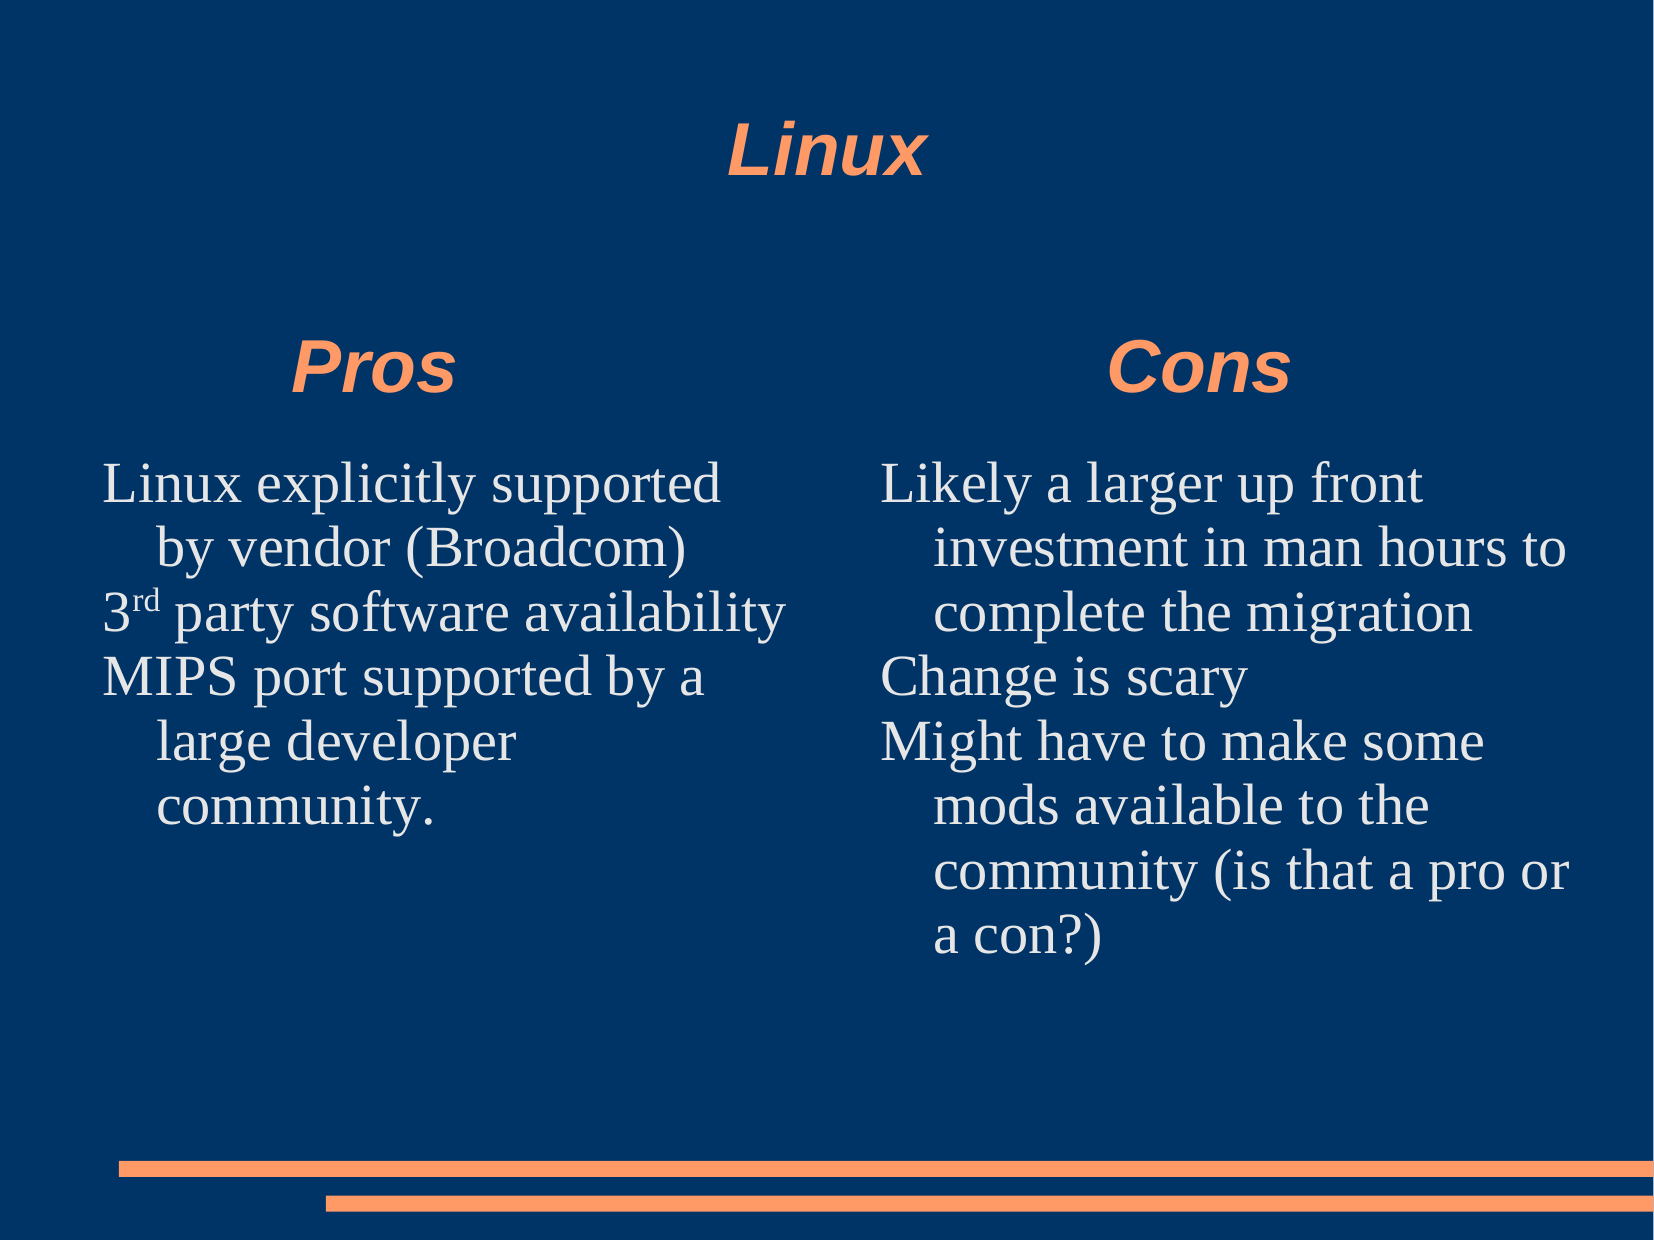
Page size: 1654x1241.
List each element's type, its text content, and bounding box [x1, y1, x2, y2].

list Likely a larger up front investment in man hours to complete the migration Change is scary Might have to make some mods available to the community (is that a pro or a con?) [862, 450, 1603, 1111]
title Linux [121, 46, 1534, 254]
title Cons [937, 300, 1463, 433]
list Linux explicitly supported by vendor (Broadcom) 3rd party software availability MIPS port supported by a large developer community. [85, 450, 788, 1111]
title Pros [112, 300, 638, 433]
